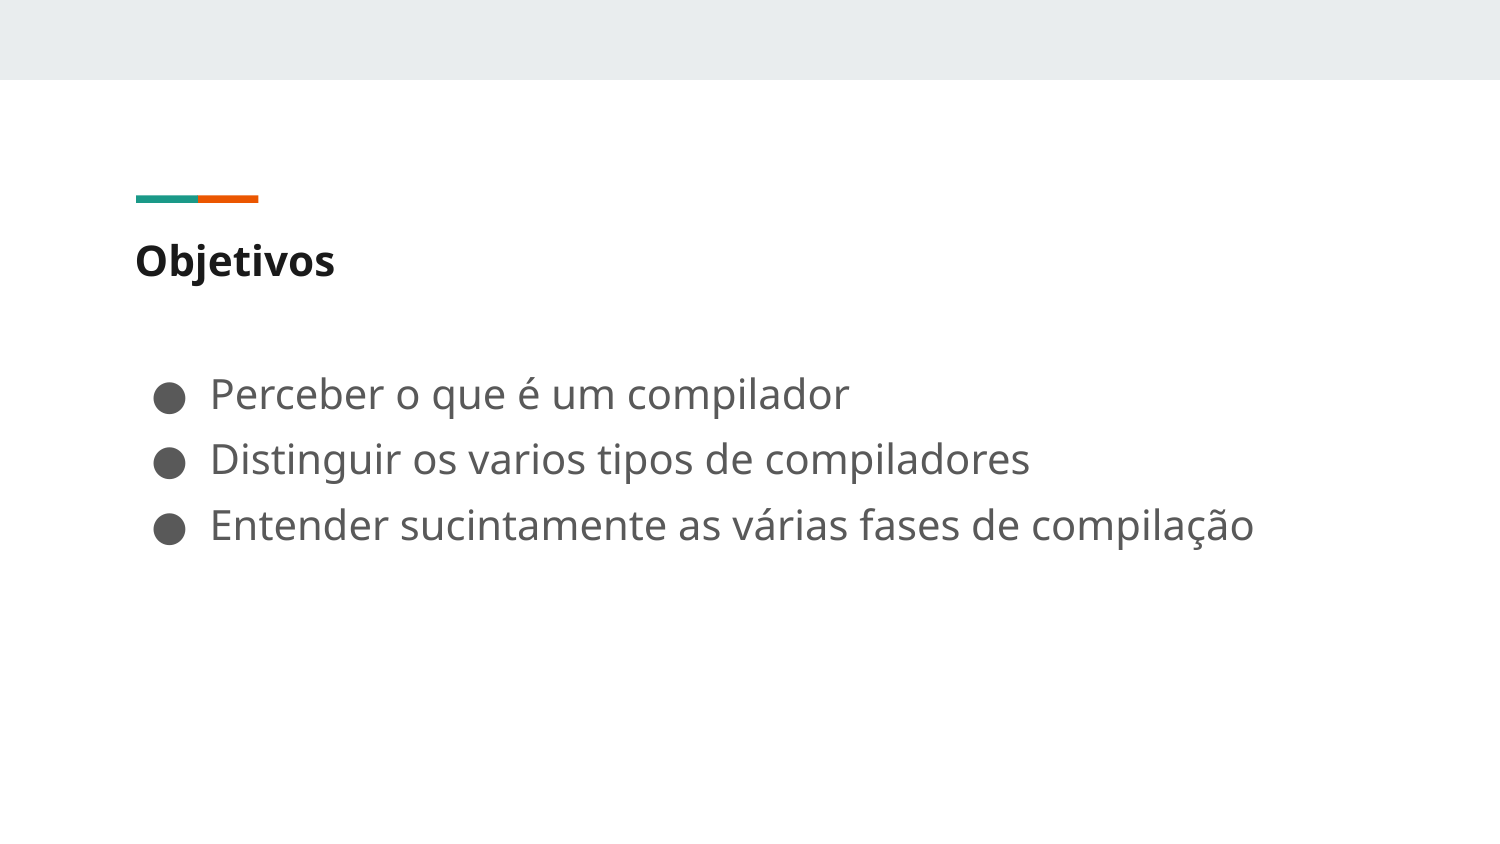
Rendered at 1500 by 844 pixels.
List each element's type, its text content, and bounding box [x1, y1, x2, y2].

title Objetivos [119, 216, 1381, 305]
list Perceber o que é um compilador Distinguir os varios tipos de compiladores Entender sucintamente as várias fases de compilação [119, 341, 1381, 712]
